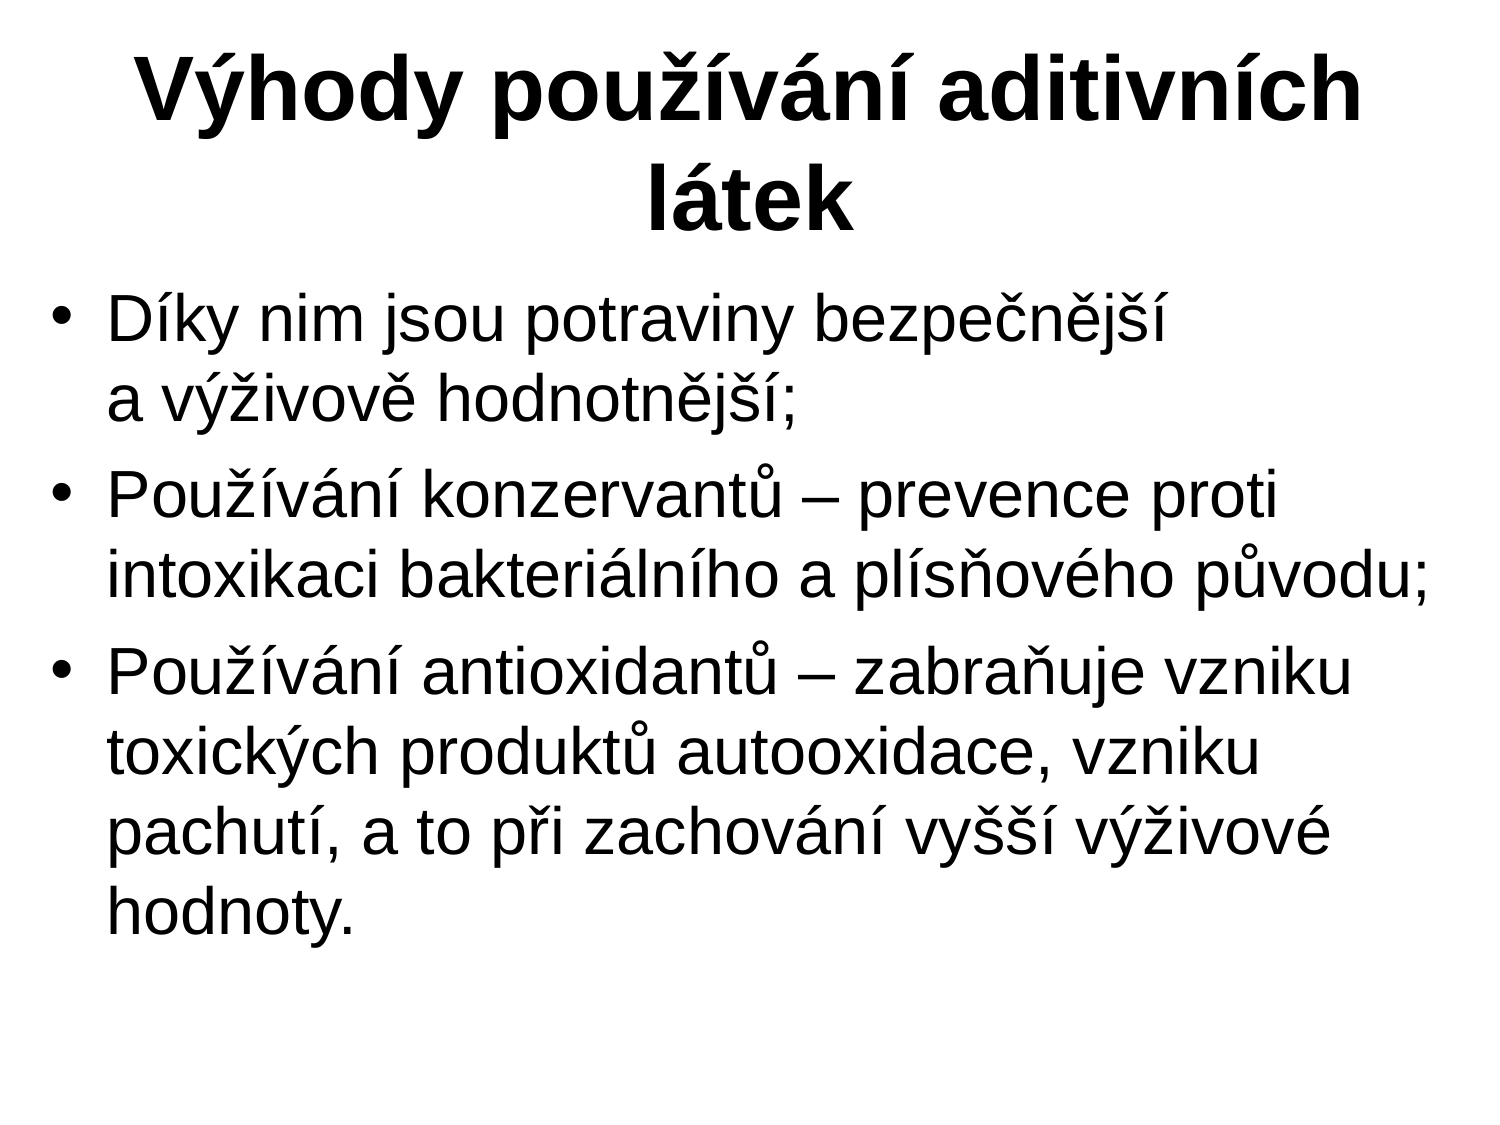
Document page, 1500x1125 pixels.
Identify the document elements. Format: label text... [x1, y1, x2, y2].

list Díky nim jsou potraviny bezpečnější a výživově hodnotnější; Používání konzervantů – prevence proti intoxikaci bakteriálního a plísňového původu; Používání antioxidantů – zabraňuje vzniku toxických produktů autooxidace, vzniku pachutí, a to při zachování vyšší výživové hodnoty. [35, 267, 1477, 1010]
title Výhody používání aditivních látek [75, 21, 1426, 257]
